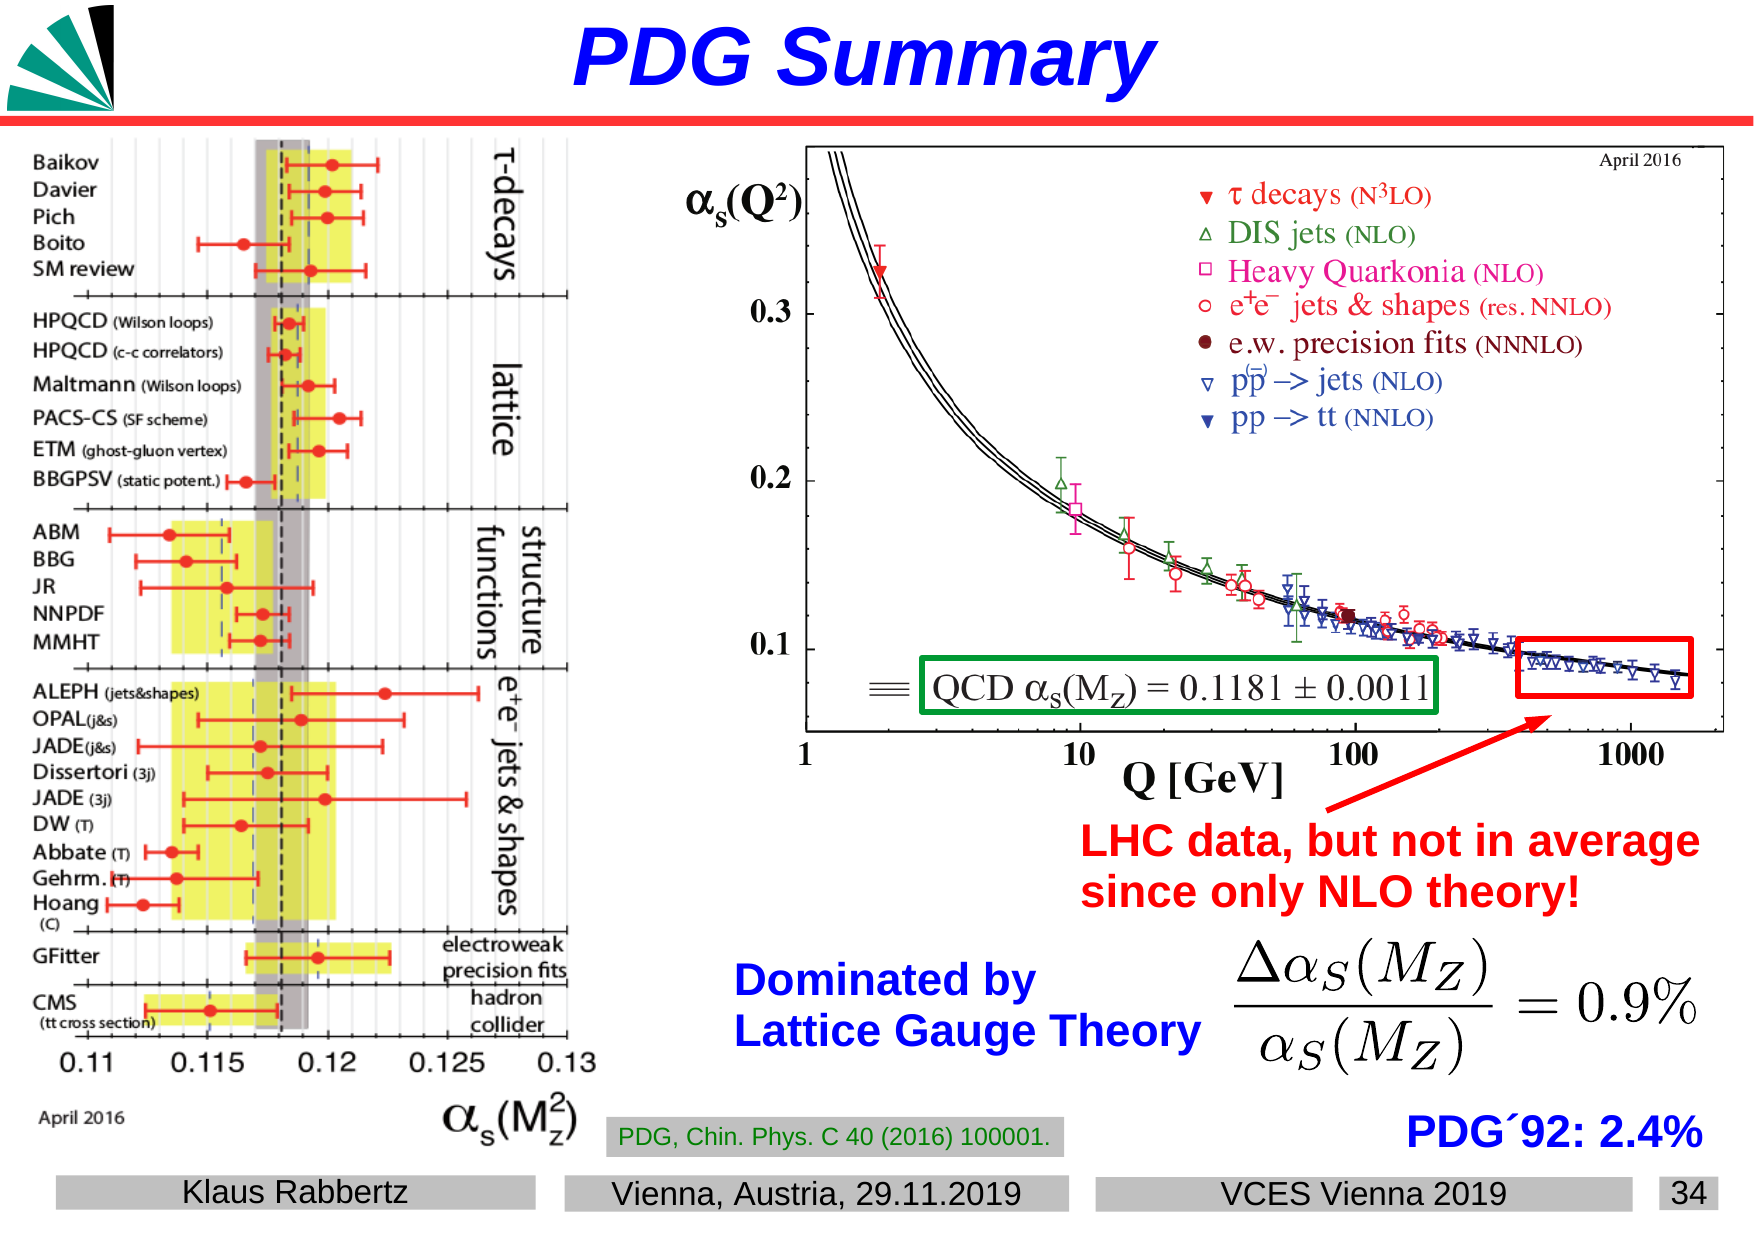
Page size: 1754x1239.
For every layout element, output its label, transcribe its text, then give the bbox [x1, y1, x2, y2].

text_box Dominated by Lattice Gauge Theory [721, 948, 1215, 1063]
text_box PDG´92: 2.4% [1394, 1100, 1716, 1164]
text_box LHC data, but not in average since only NLO theory! [1068, 808, 1721, 924]
picture [23, 136, 603, 1163]
text_box PDG, Chin. Phys. C 40 (2016) 100001. [606, 1116, 1065, 1157]
text_box [1234, 937, 1700, 1076]
picture [7, 5, 114, 112]
picture [676, 132, 1745, 807]
title PDG Summary [123, 0, 1606, 114]
